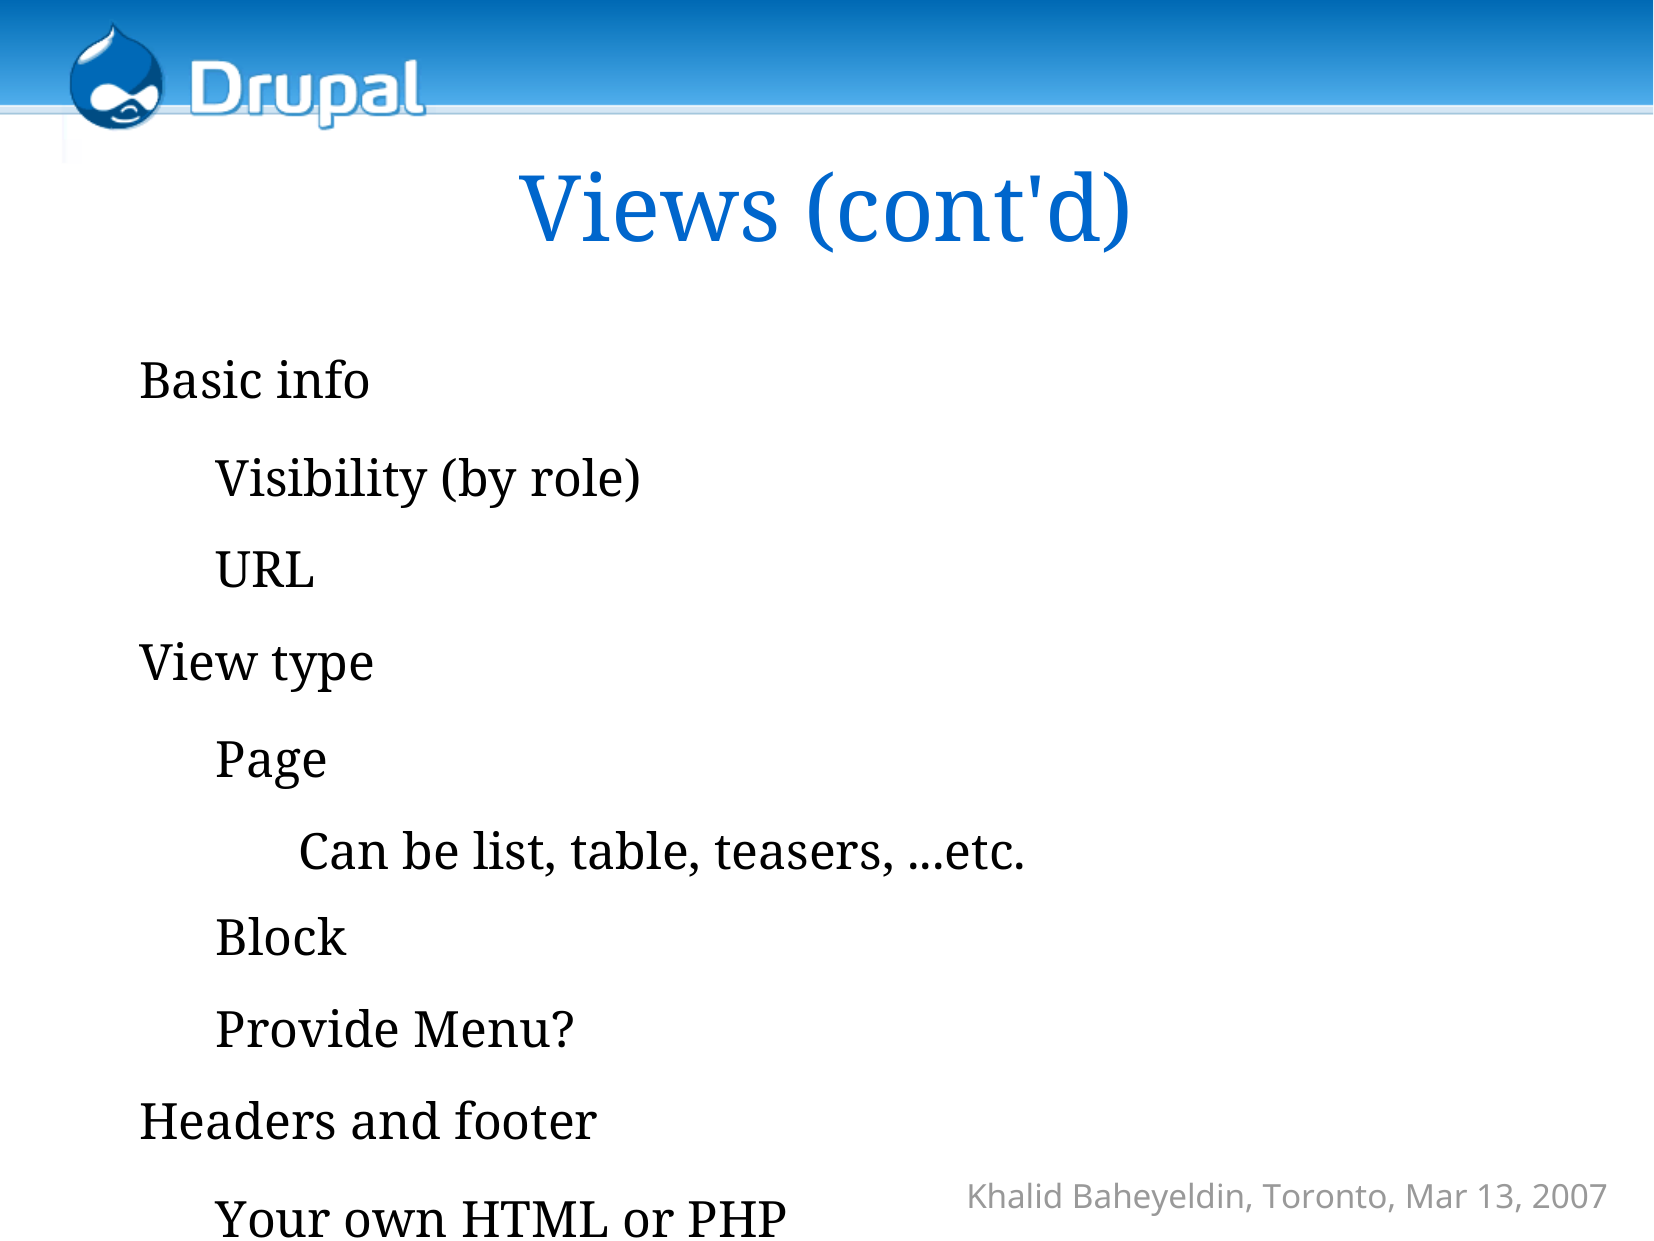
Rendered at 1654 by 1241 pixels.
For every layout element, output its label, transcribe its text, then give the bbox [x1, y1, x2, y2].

title Views (cont'd) [121, 102, 1533, 311]
list Basic info Visibility (by role) URL View type Page Can be list, table, teasers, ...etc. Block Provide Menu? Headers and footer Your own HTML or PHP [121, 344, 1533, 1152]
picture [0, 0, 1654, 1241]
